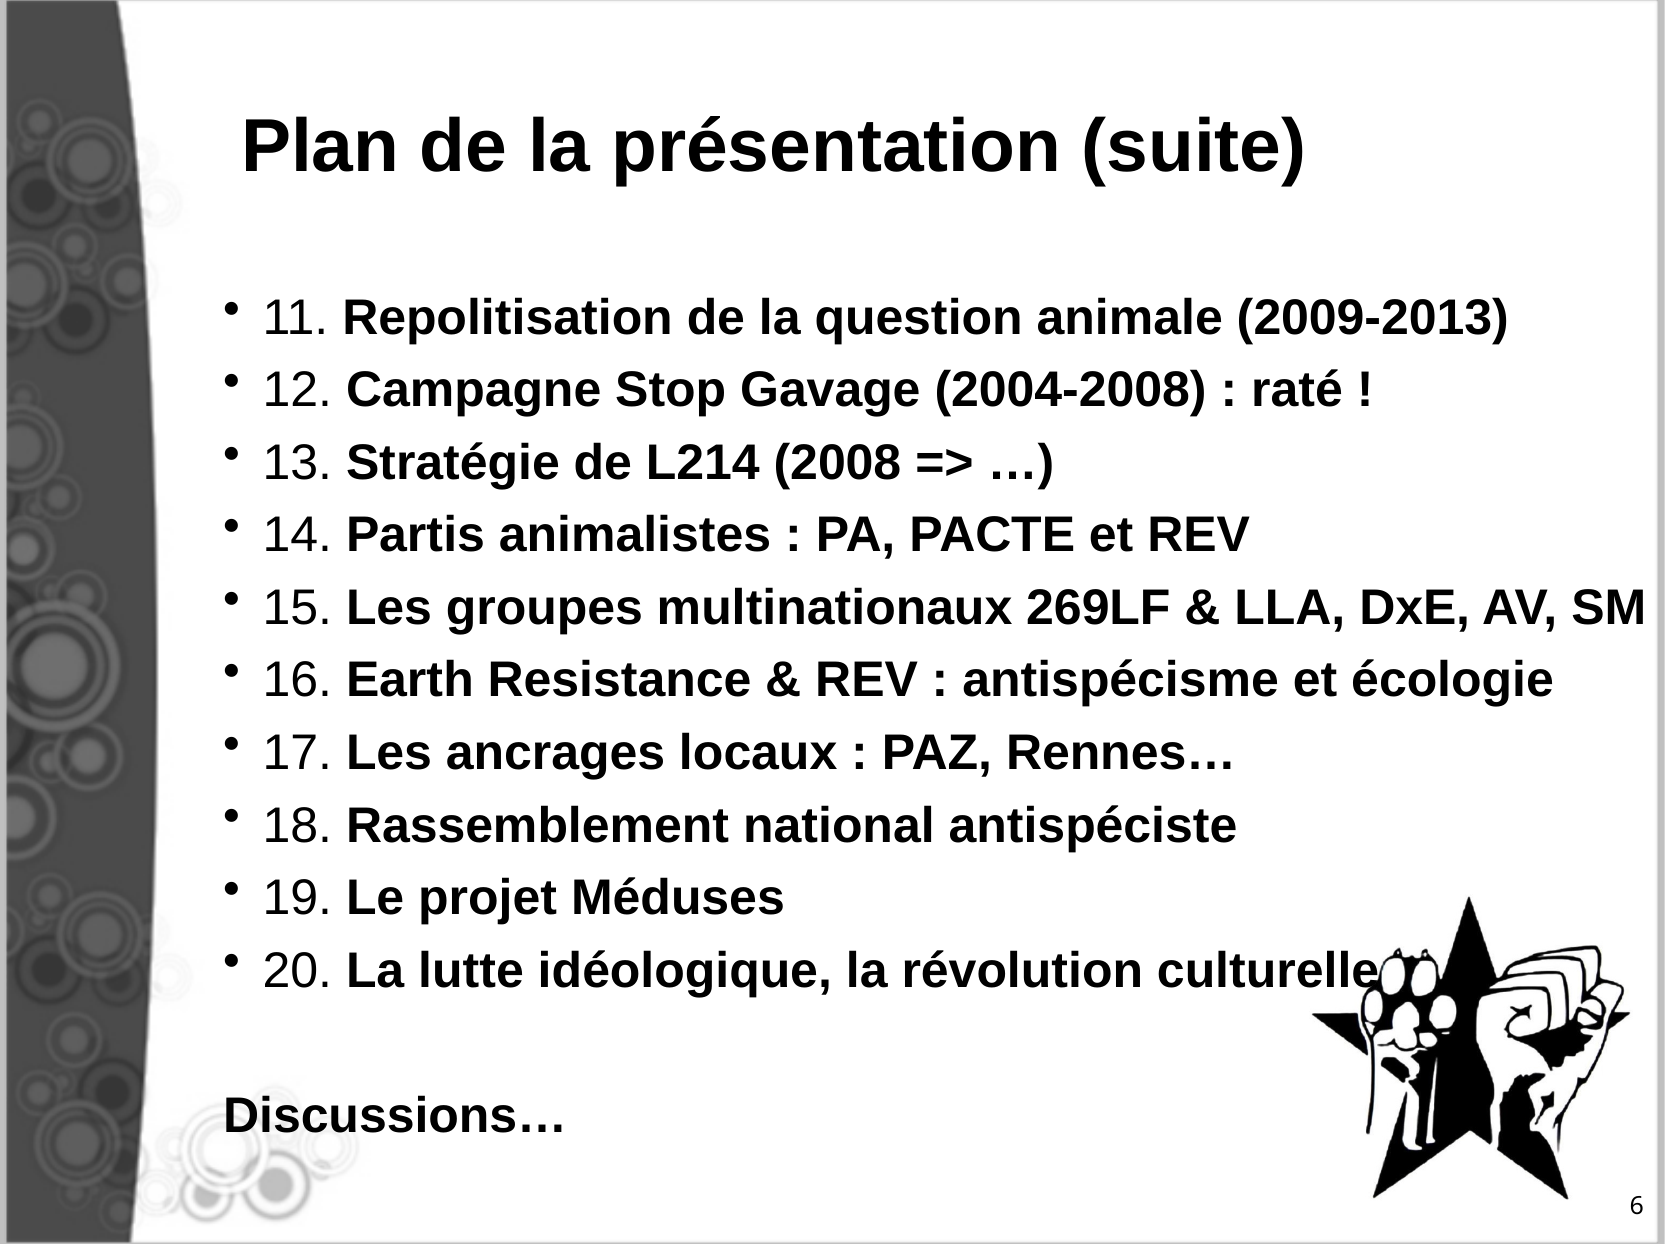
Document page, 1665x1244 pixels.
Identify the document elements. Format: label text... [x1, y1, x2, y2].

text_box Plan de la présentation (suite) [149, 87, 1665, 195]
text_box 11. Repolitisation de la question animale (2009-2013) 12. Campagne Stop Gavage (2004-2008) : raté ! 13. Stratégie de L214 (2008 => …) 14. Partis animalistes : PA, PACTE et REV 15. Les groupes multinationaux 269LF & LLA, DxE, AV, SM 16. Earth Resistance & REV : antispécisme et écologie 17. Les ancrages locaux : PAZ, Rennes… 18. Rassemblement national antispéciste 19. Le projet Méduses 20. La lutte idéologique, la révolution culturelle Discussions… [215, 276, 1656, 1150]
slide_number <numéro> [1614, 1181, 1665, 1227]
picture [3, 0, 1662, 1244]
